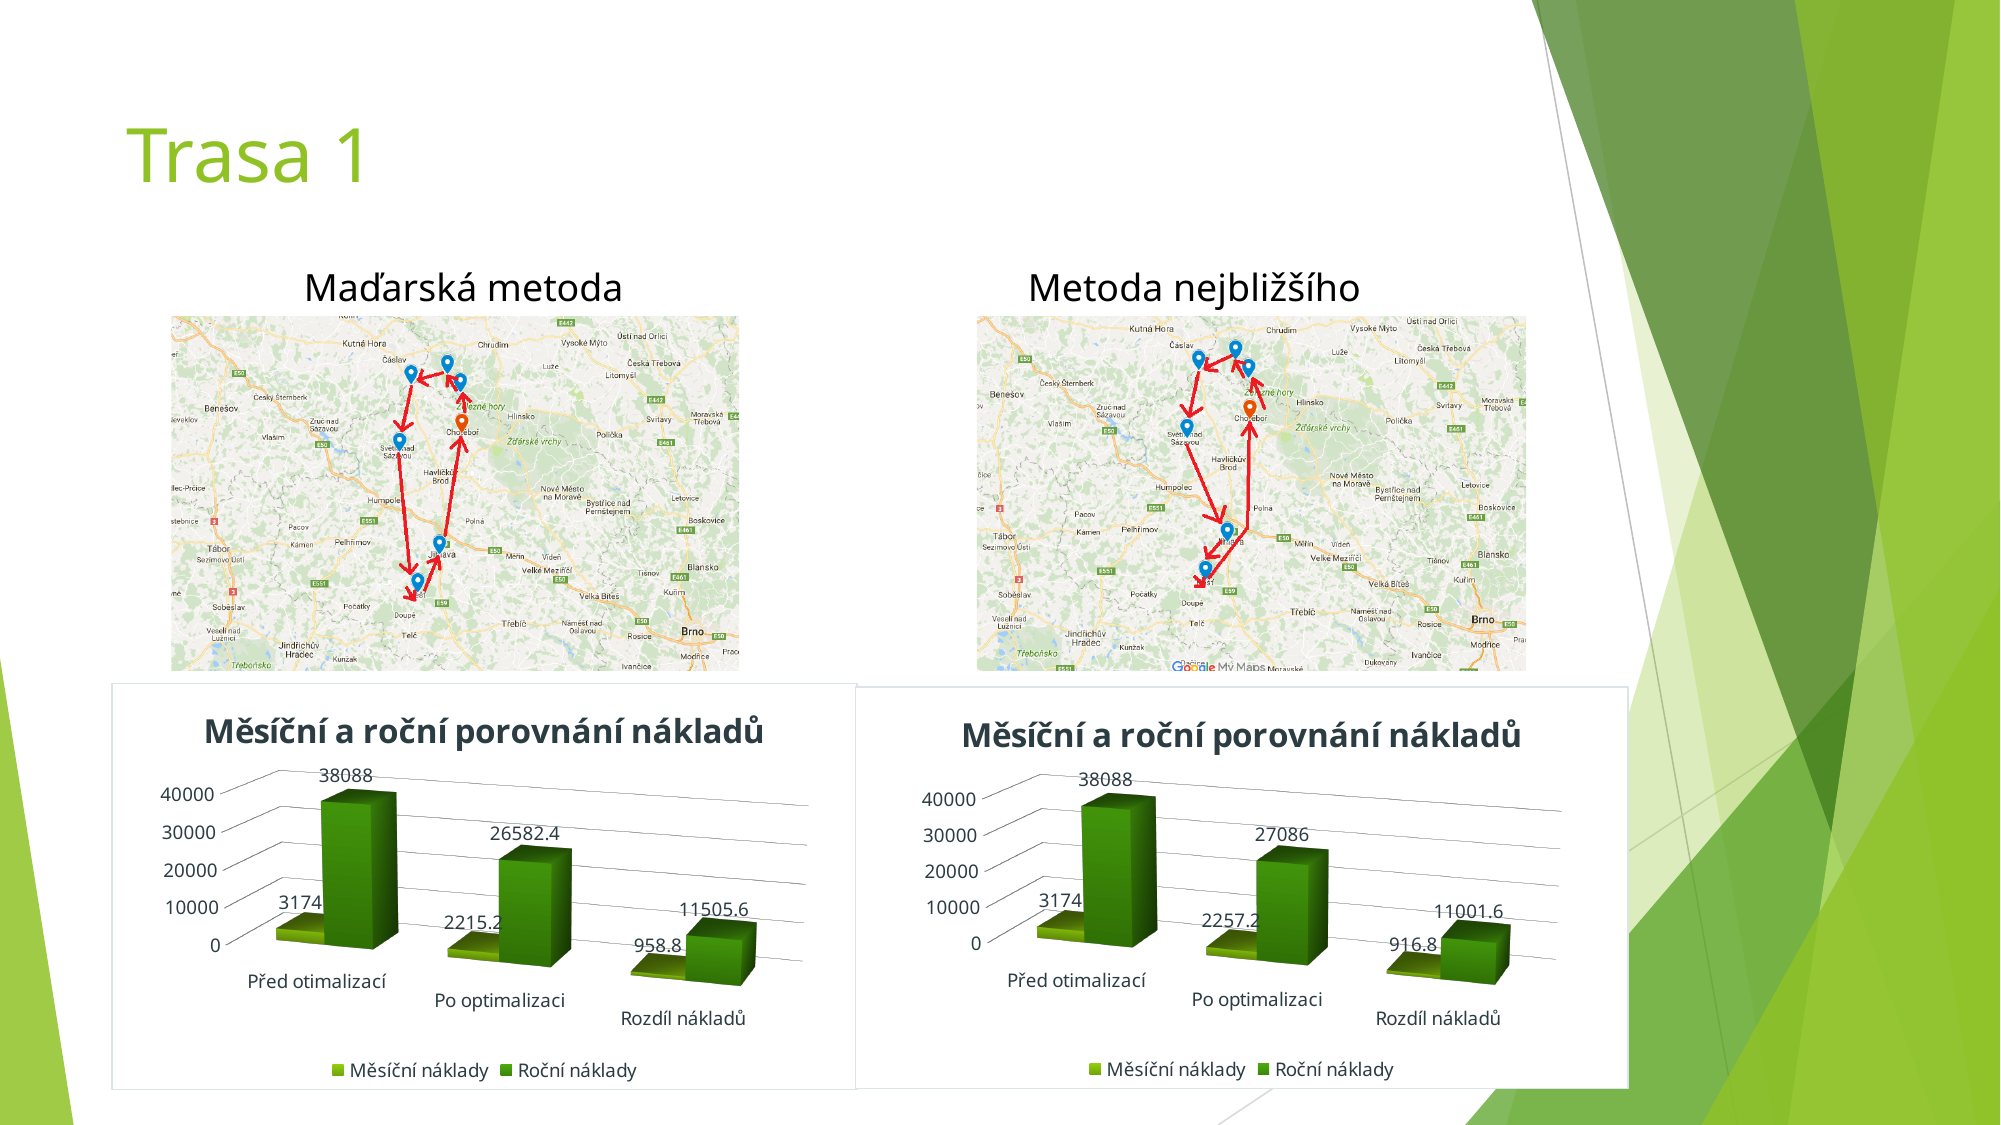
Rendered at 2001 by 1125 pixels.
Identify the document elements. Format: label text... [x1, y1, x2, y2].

text_box Metoda nejbližšího souseda [1012, 256, 1524, 316]
picture [171, 316, 740, 671]
title Trasa 1 [111, 99, 1522, 317]
chart [111, 682, 1629, 1091]
picture [976, 316, 1527, 671]
text_box Maďarská metoda [288, 256, 800, 317]
